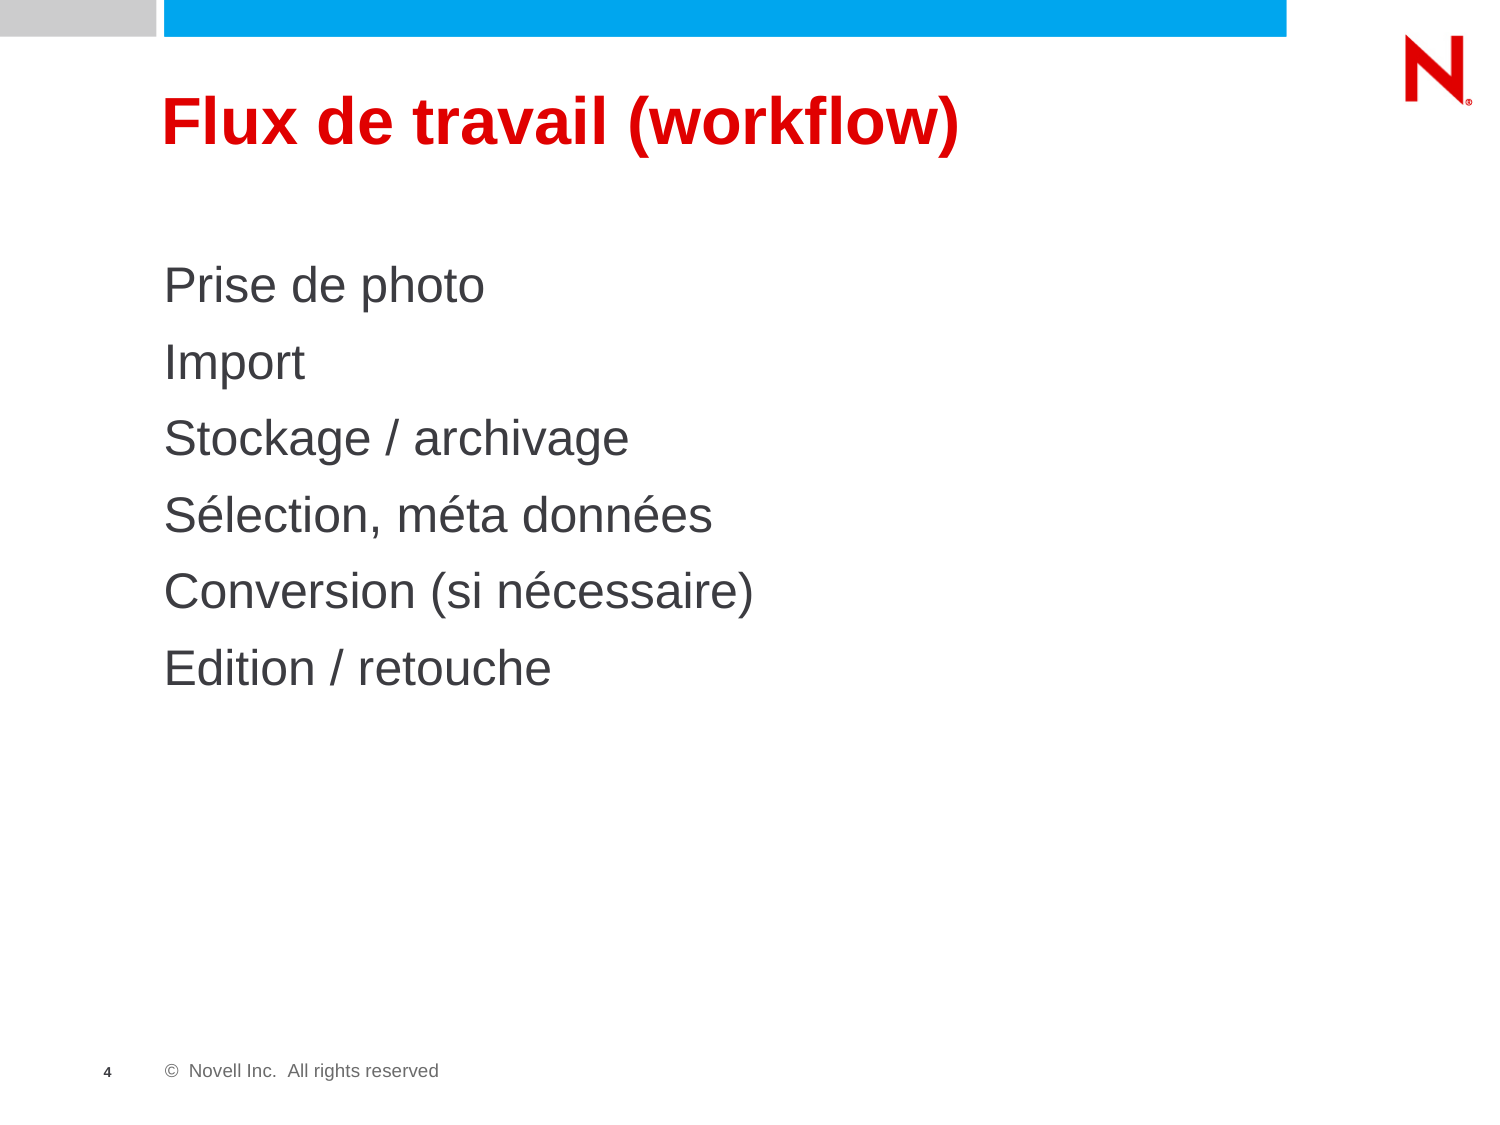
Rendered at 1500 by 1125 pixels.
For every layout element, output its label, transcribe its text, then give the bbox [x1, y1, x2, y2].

list Prise de photo Import Stockage / archivage Sélection, méta données Conversion (si nécessaire) Edition / retouche [163, 254, 1404, 986]
title Flux de travail (workflow) [161, 41, 1383, 205]
picture [1403, 32, 1473, 107]
